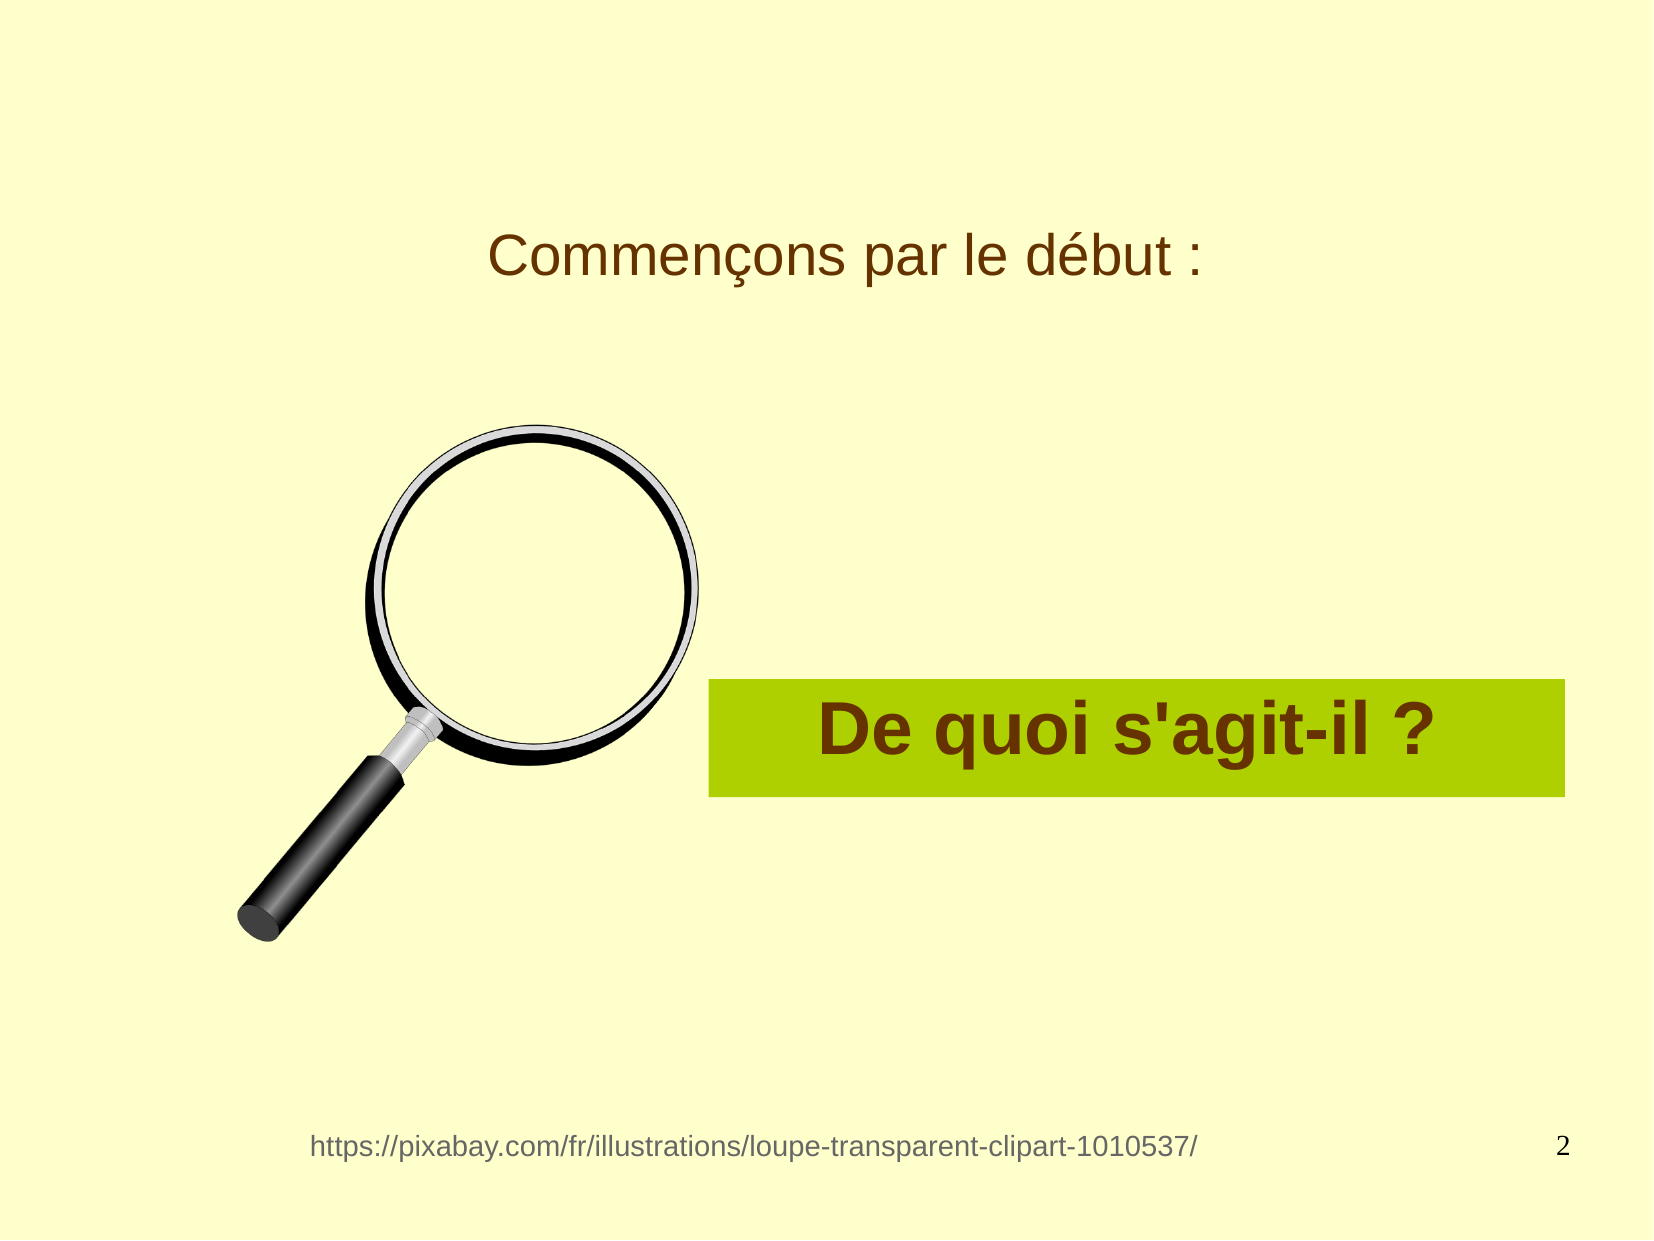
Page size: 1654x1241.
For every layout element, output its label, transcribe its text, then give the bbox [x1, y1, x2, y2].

text_box Commençons par le début : [472, 215, 1506, 296]
picture [121, 357, 768, 1039]
text_box https://pixabay.com/fr/illustrations/loupe-transparent-clipart-1010537/ [295, 1122, 1536, 1182]
text_box De quoi s'agit-il ? [708, 679, 1565, 798]
